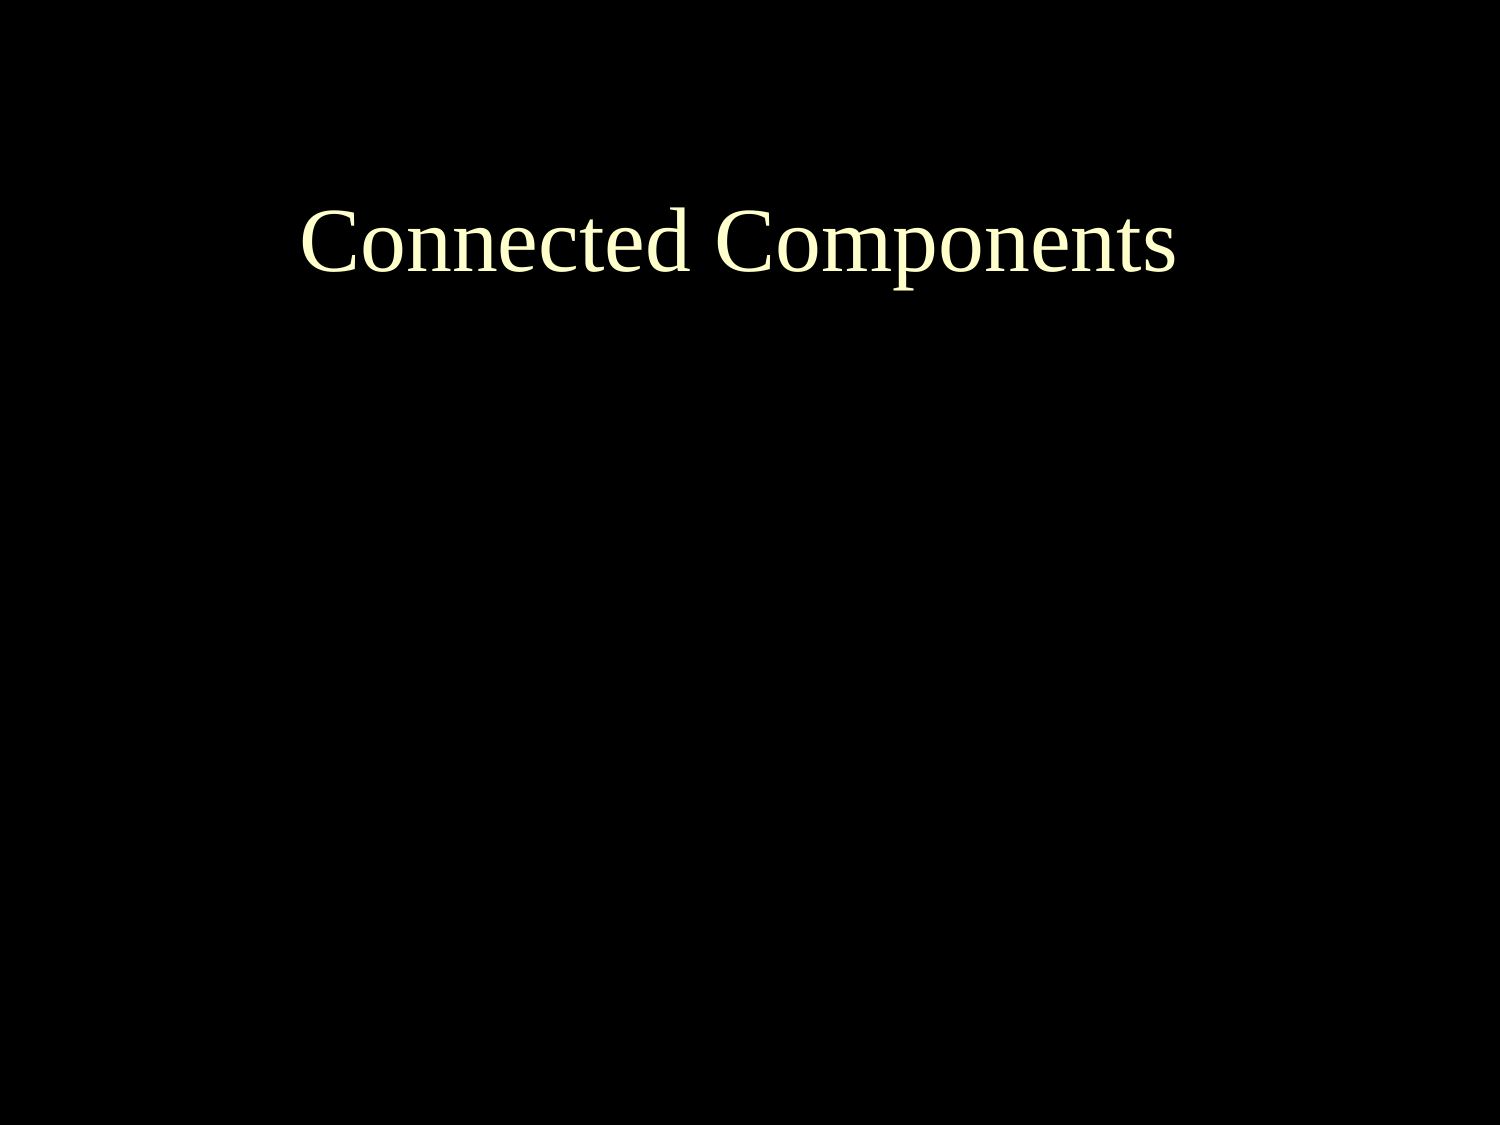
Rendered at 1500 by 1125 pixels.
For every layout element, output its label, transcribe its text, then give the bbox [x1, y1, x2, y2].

title Connected Components [22, 145, 1480, 336]
